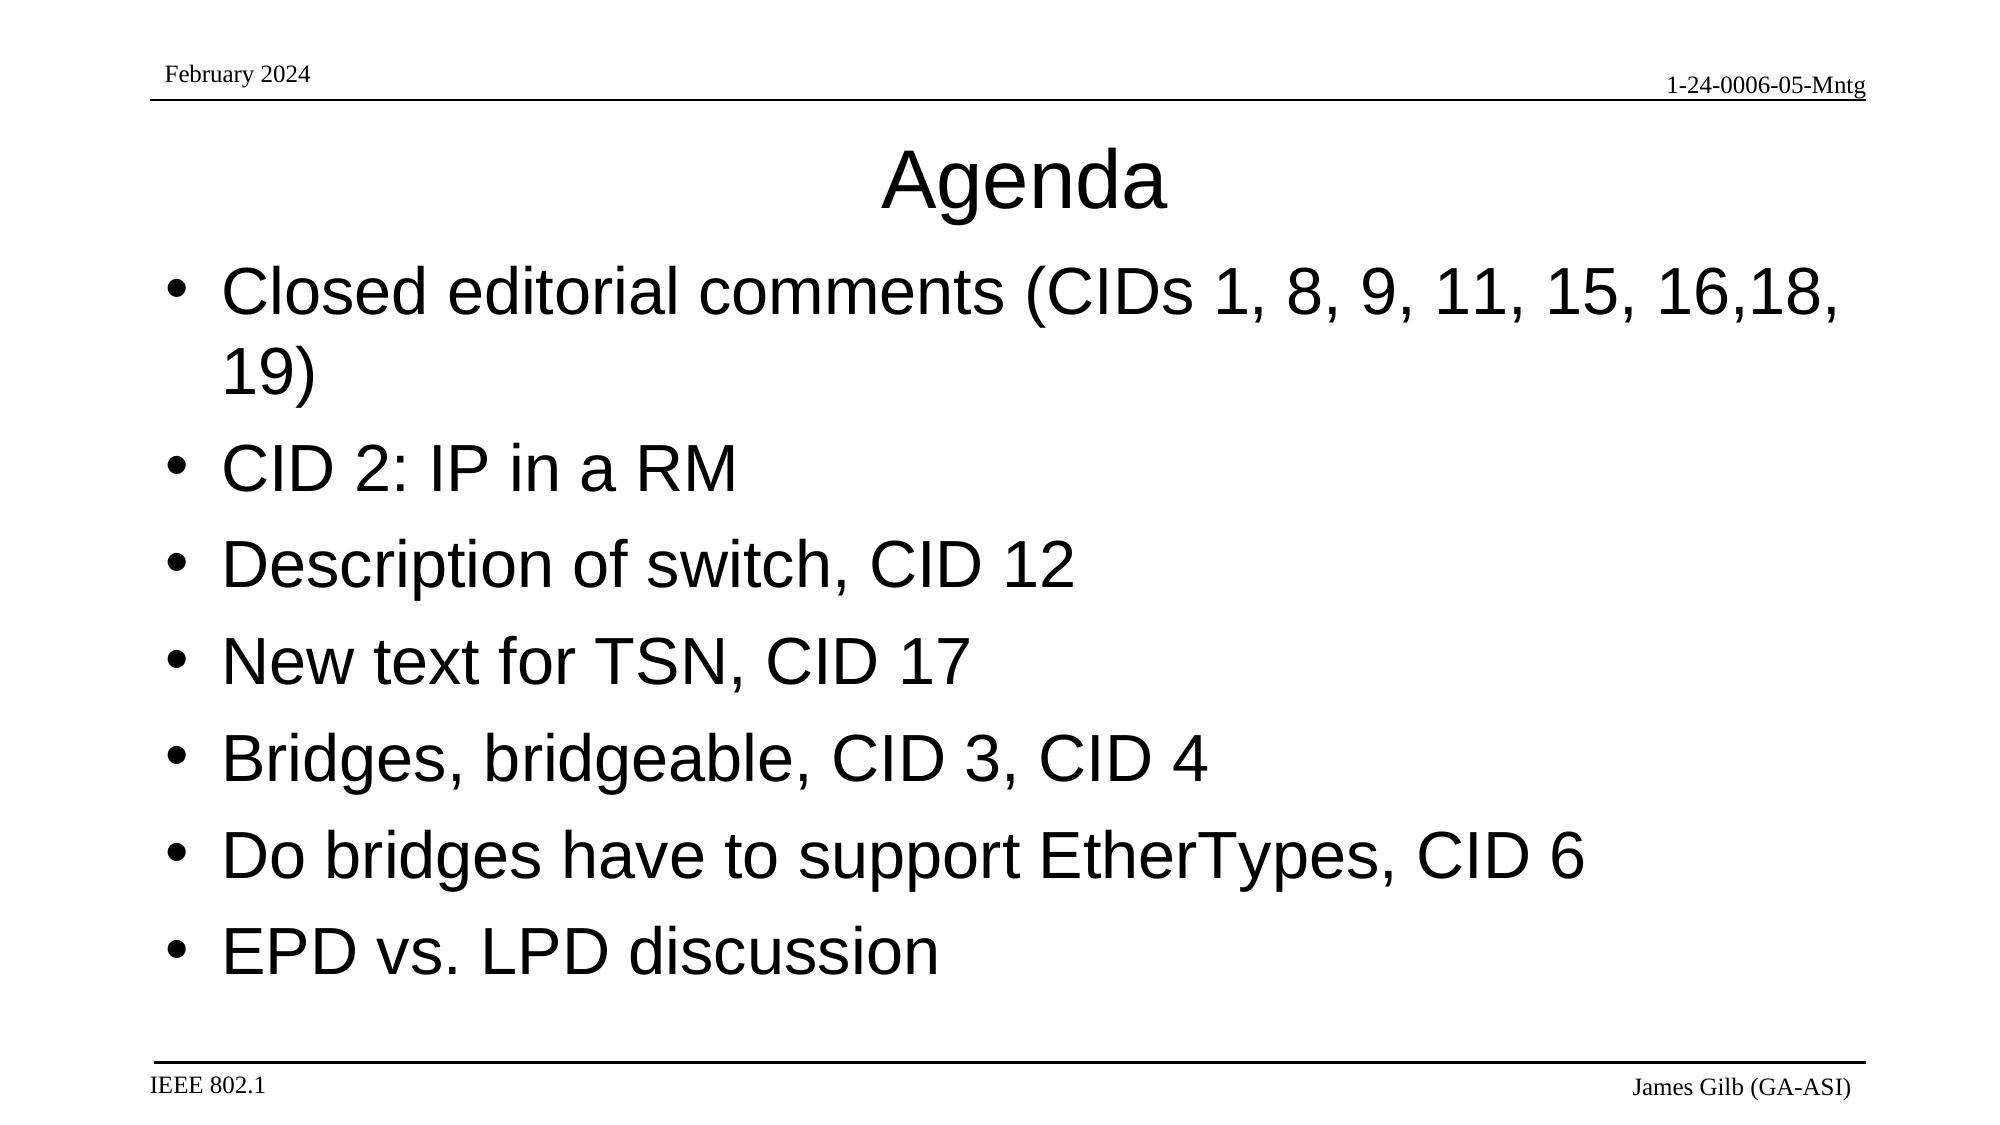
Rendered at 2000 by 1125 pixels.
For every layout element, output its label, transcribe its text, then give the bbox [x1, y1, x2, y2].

title Agenda [149, 112, 1900, 238]
list Closed editorial comments (CIDs 1, 8, 9, 11, 15, 16,18, 19) CID 2: IP in a RM Description of switch, CID 12 New text for TSN, CID 17 Bridges, bridgeable, CID 3, CID 4 Do bridges have to support EtherTypes, CID 6 EPD vs. LPD discussion [150, 239, 1900, 1051]
